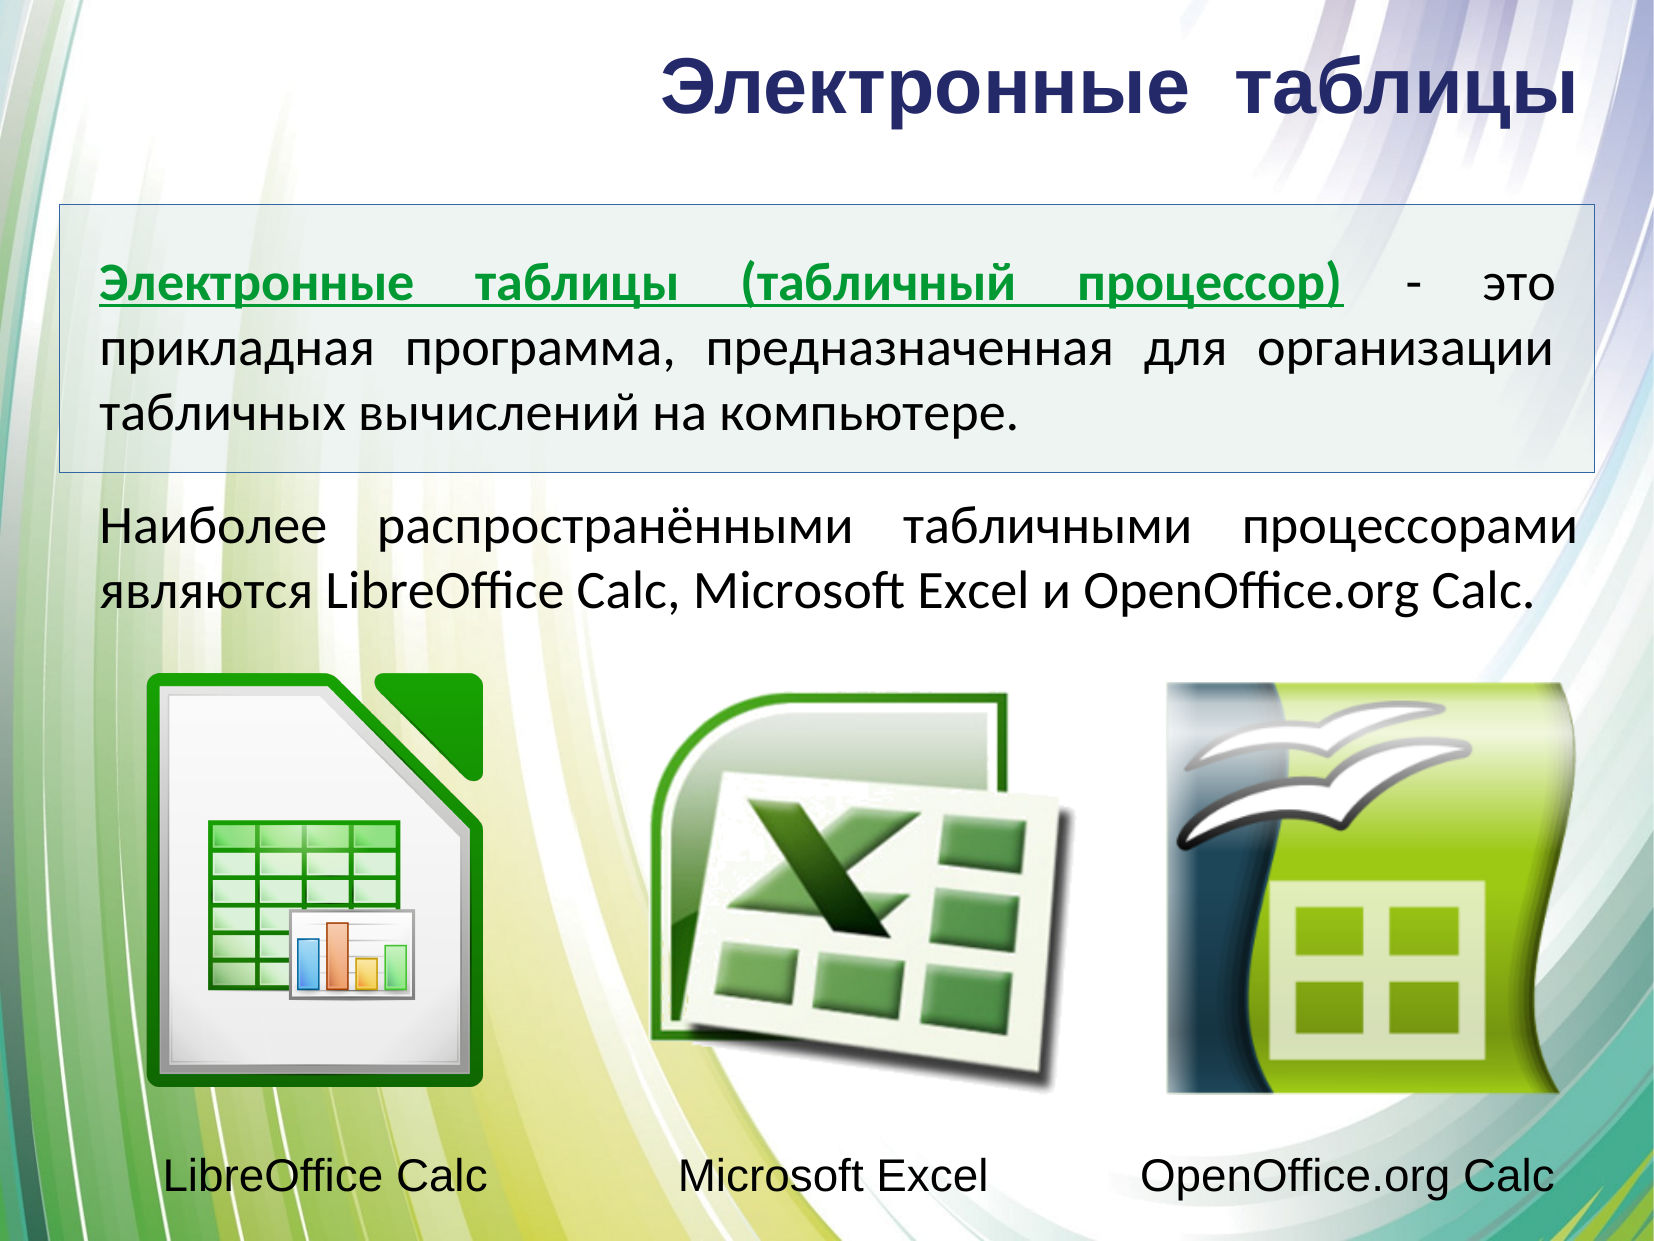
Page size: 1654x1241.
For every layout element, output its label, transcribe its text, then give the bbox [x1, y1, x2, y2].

picture [0, 0, 1654, 1241]
text_box Электронные таблицы [97, 34, 1595, 139]
text_box LibreOffice Calc [110, 1138, 541, 1209]
text_box [59, 204, 1595, 473]
text_box Электронные таблицы (табличный процессор) - это прикладная программа, предназначенная для организации табличных вычислений на компьютере. [84, 238, 1571, 449]
text_box Наиболее распространёнными табличными процессорами являются LibreOffice Calc, Microsoft Excel и OpenOffice.org Calc. [84, 481, 1596, 627]
text_box Microsoft Excel [618, 1138, 1049, 1209]
text_box OpenOffice.org Calc [1100, 1138, 1595, 1209]
